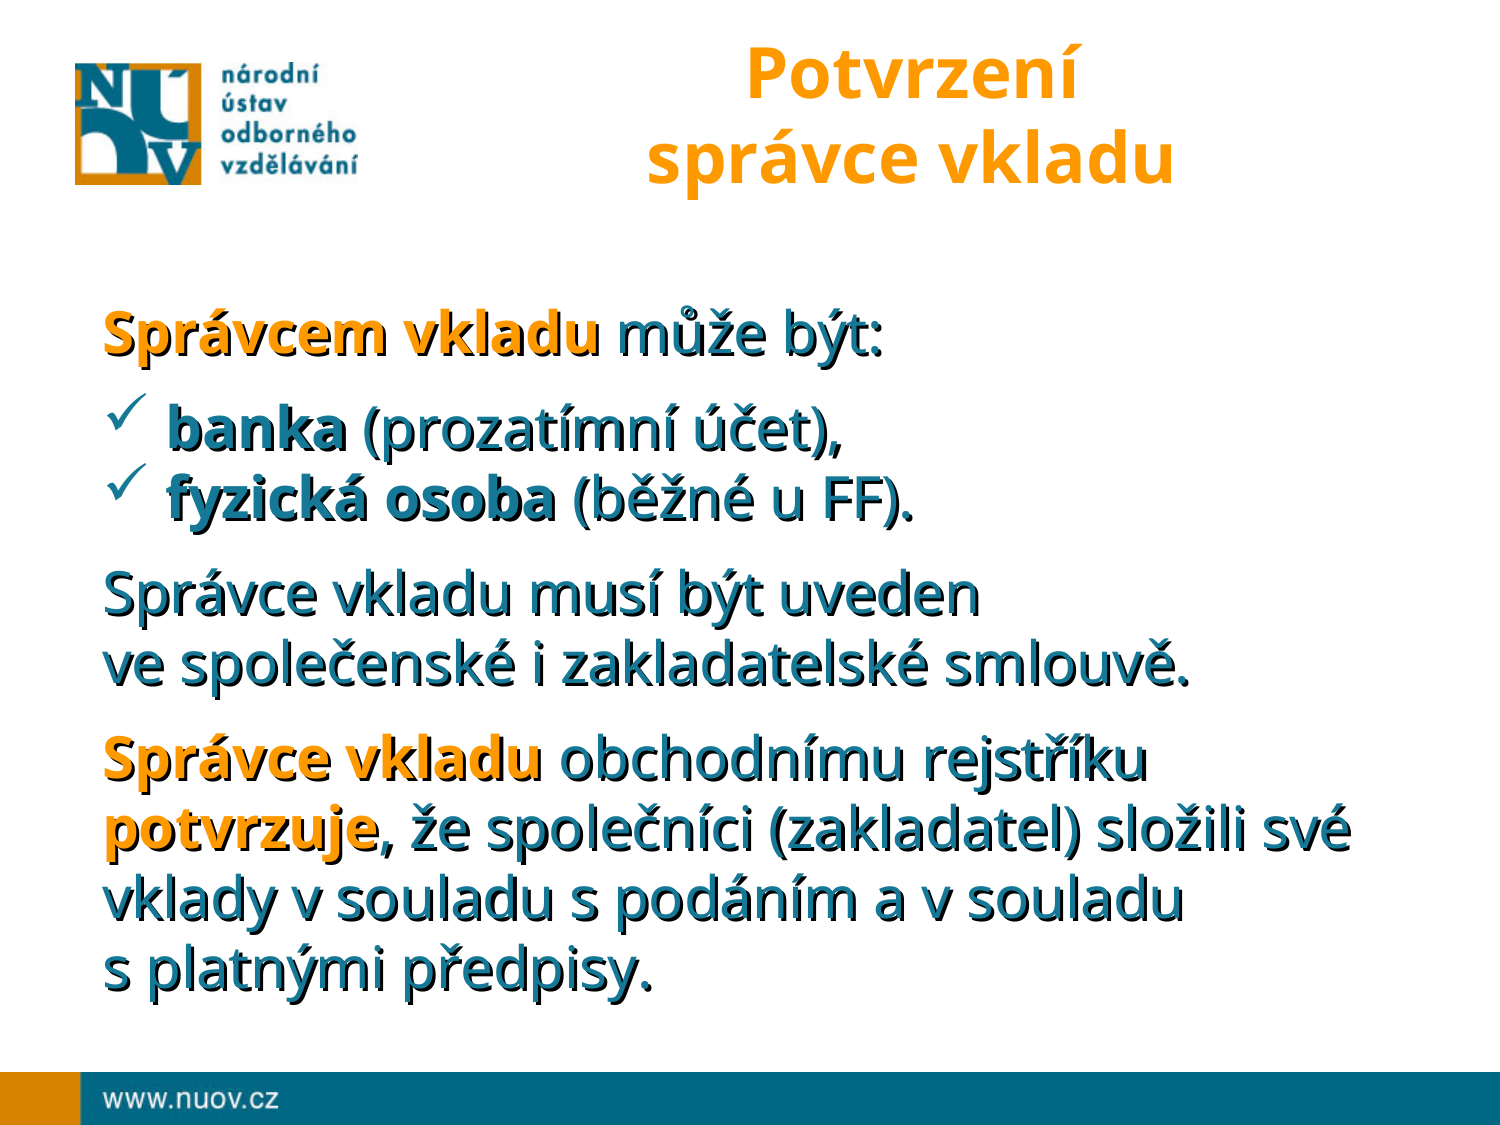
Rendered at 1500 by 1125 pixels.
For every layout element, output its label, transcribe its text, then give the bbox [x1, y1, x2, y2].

text_box [0, 1072, 1500, 1125]
title Potvrzení správce vkladu [399, 20, 1425, 205]
text_box Správcem vkladu může být: banka (prozatímní účet), fyzická osoba (běžné u FF). Správce vkladu musí být uveden ve společenské i zakladatelské smlouvě. Správce vkladu obchodnímu rejstříku potvrzuje, že společníci (zakladatel) složili své vklady v souladu s podáním a v souladu s platnými předpisy. [87, 287, 1463, 1008]
text_box [75, 62, 358, 185]
